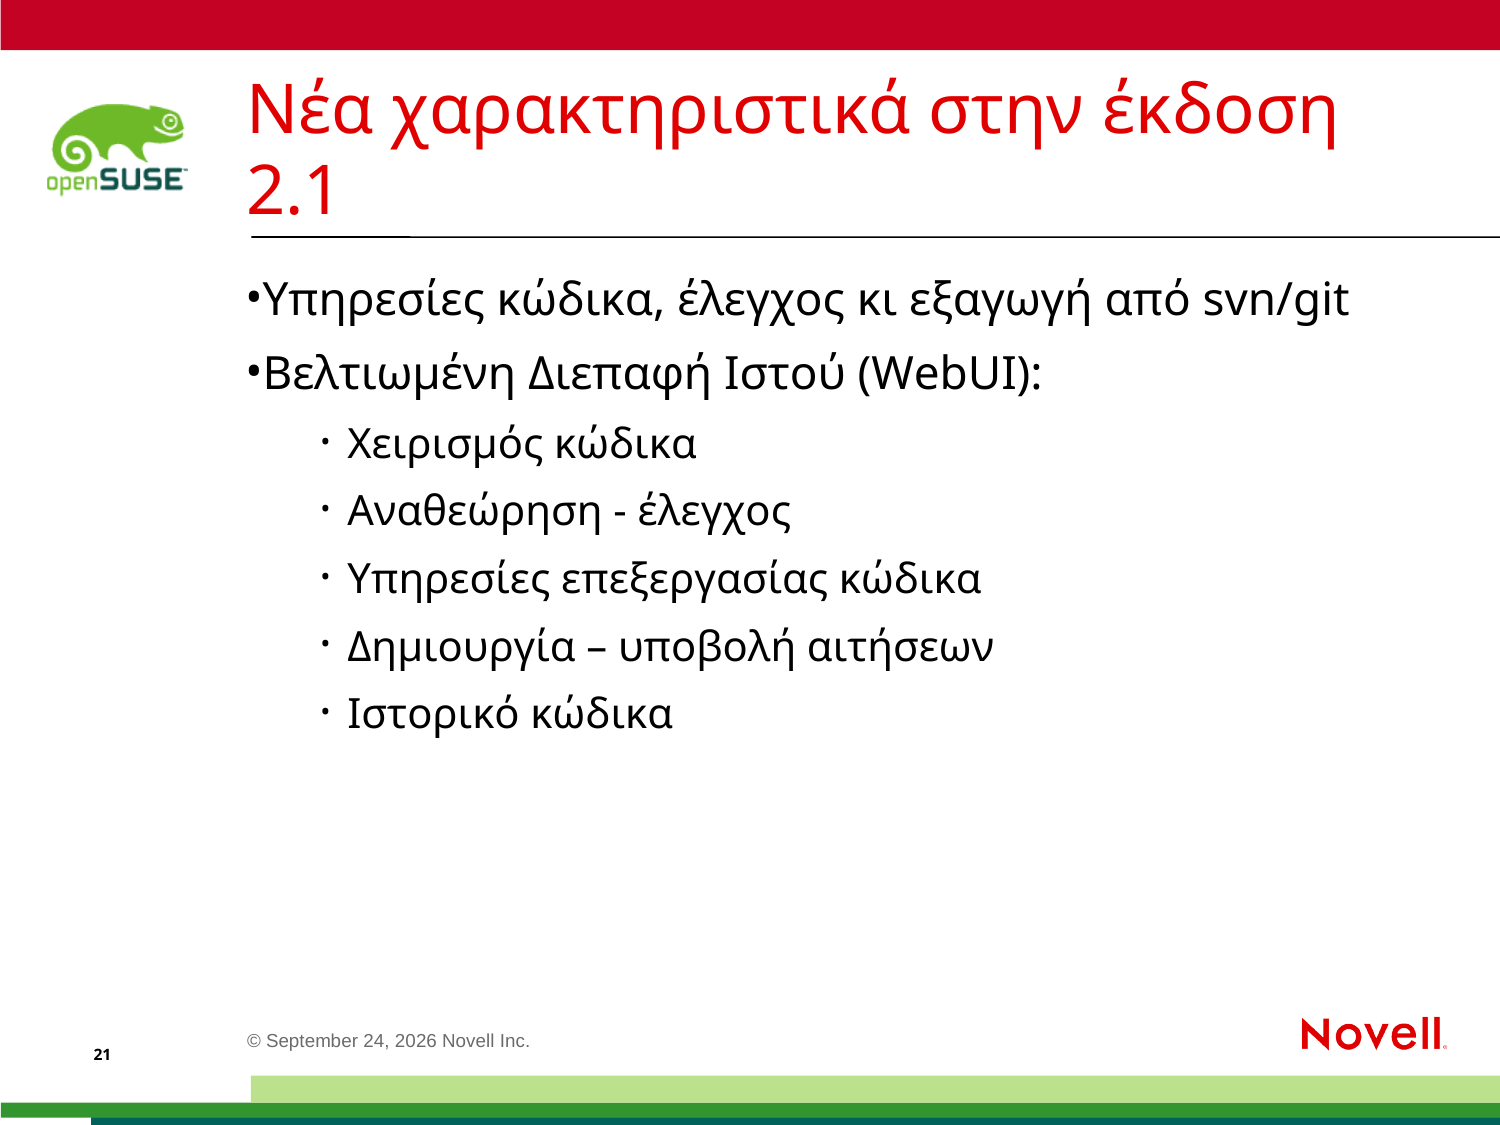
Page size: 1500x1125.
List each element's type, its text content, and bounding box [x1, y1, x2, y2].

picture [1295, 1011, 1453, 1056]
title Νέα χαρακτηριστικά στην έκδοση 2.1 [246, 68, 1409, 231]
list Υπηρεσίες κώδικα, έλεγχος κι εξαγωγή από svn/git Βελτιωμένη Διεπαφή Ιστού (WebUI): Χειρισμός κώδικα Αναθεώρηση - έλεγχος Υπηρεσίες επεξεργασίας κώδικα Δημιουργία – υποβολή αιτήσεων Ιστορικό κώδικα [245, 267, 1458, 684]
picture [47, 104, 188, 197]
